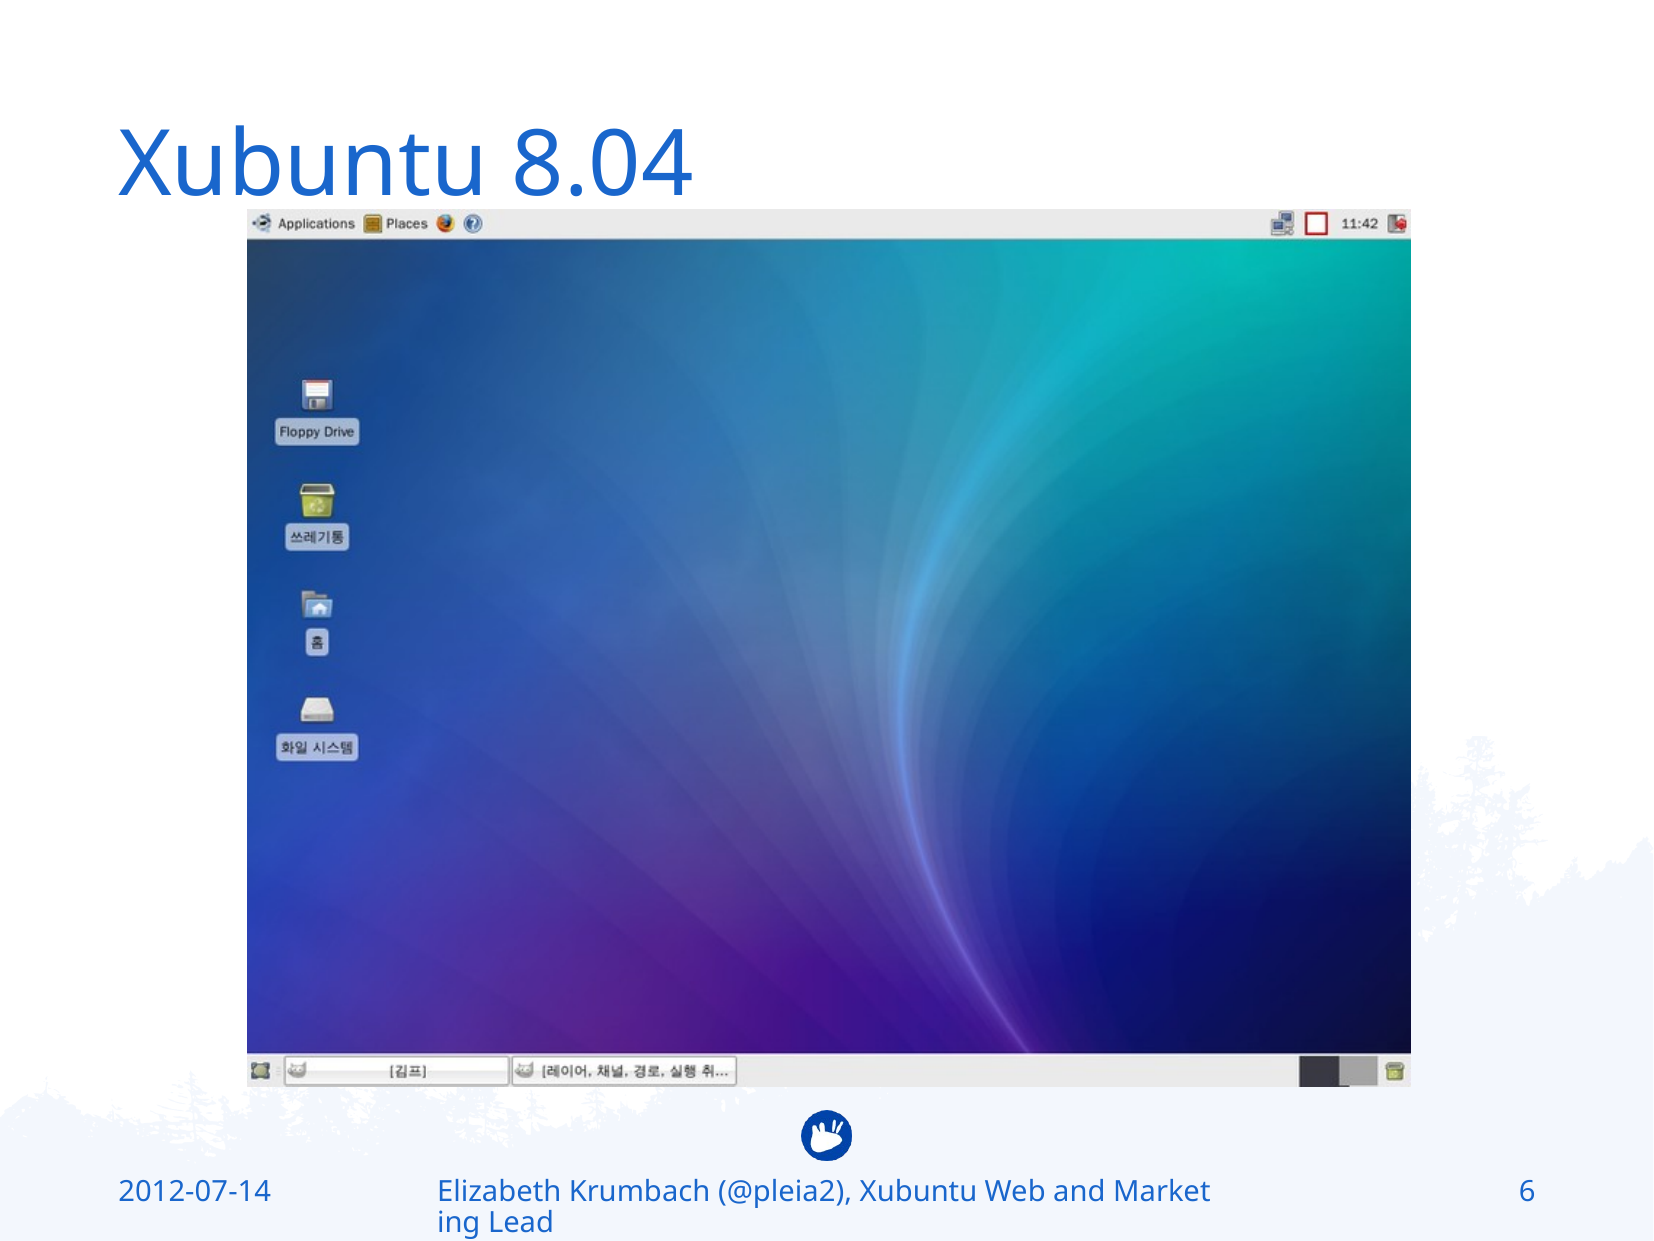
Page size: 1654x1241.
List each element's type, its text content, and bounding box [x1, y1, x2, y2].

picture [1388, 525, 1393, 535]
title Xubuntu 8.04 [118, 88, 1536, 231]
picture [0, 209, 1654, 1241]
